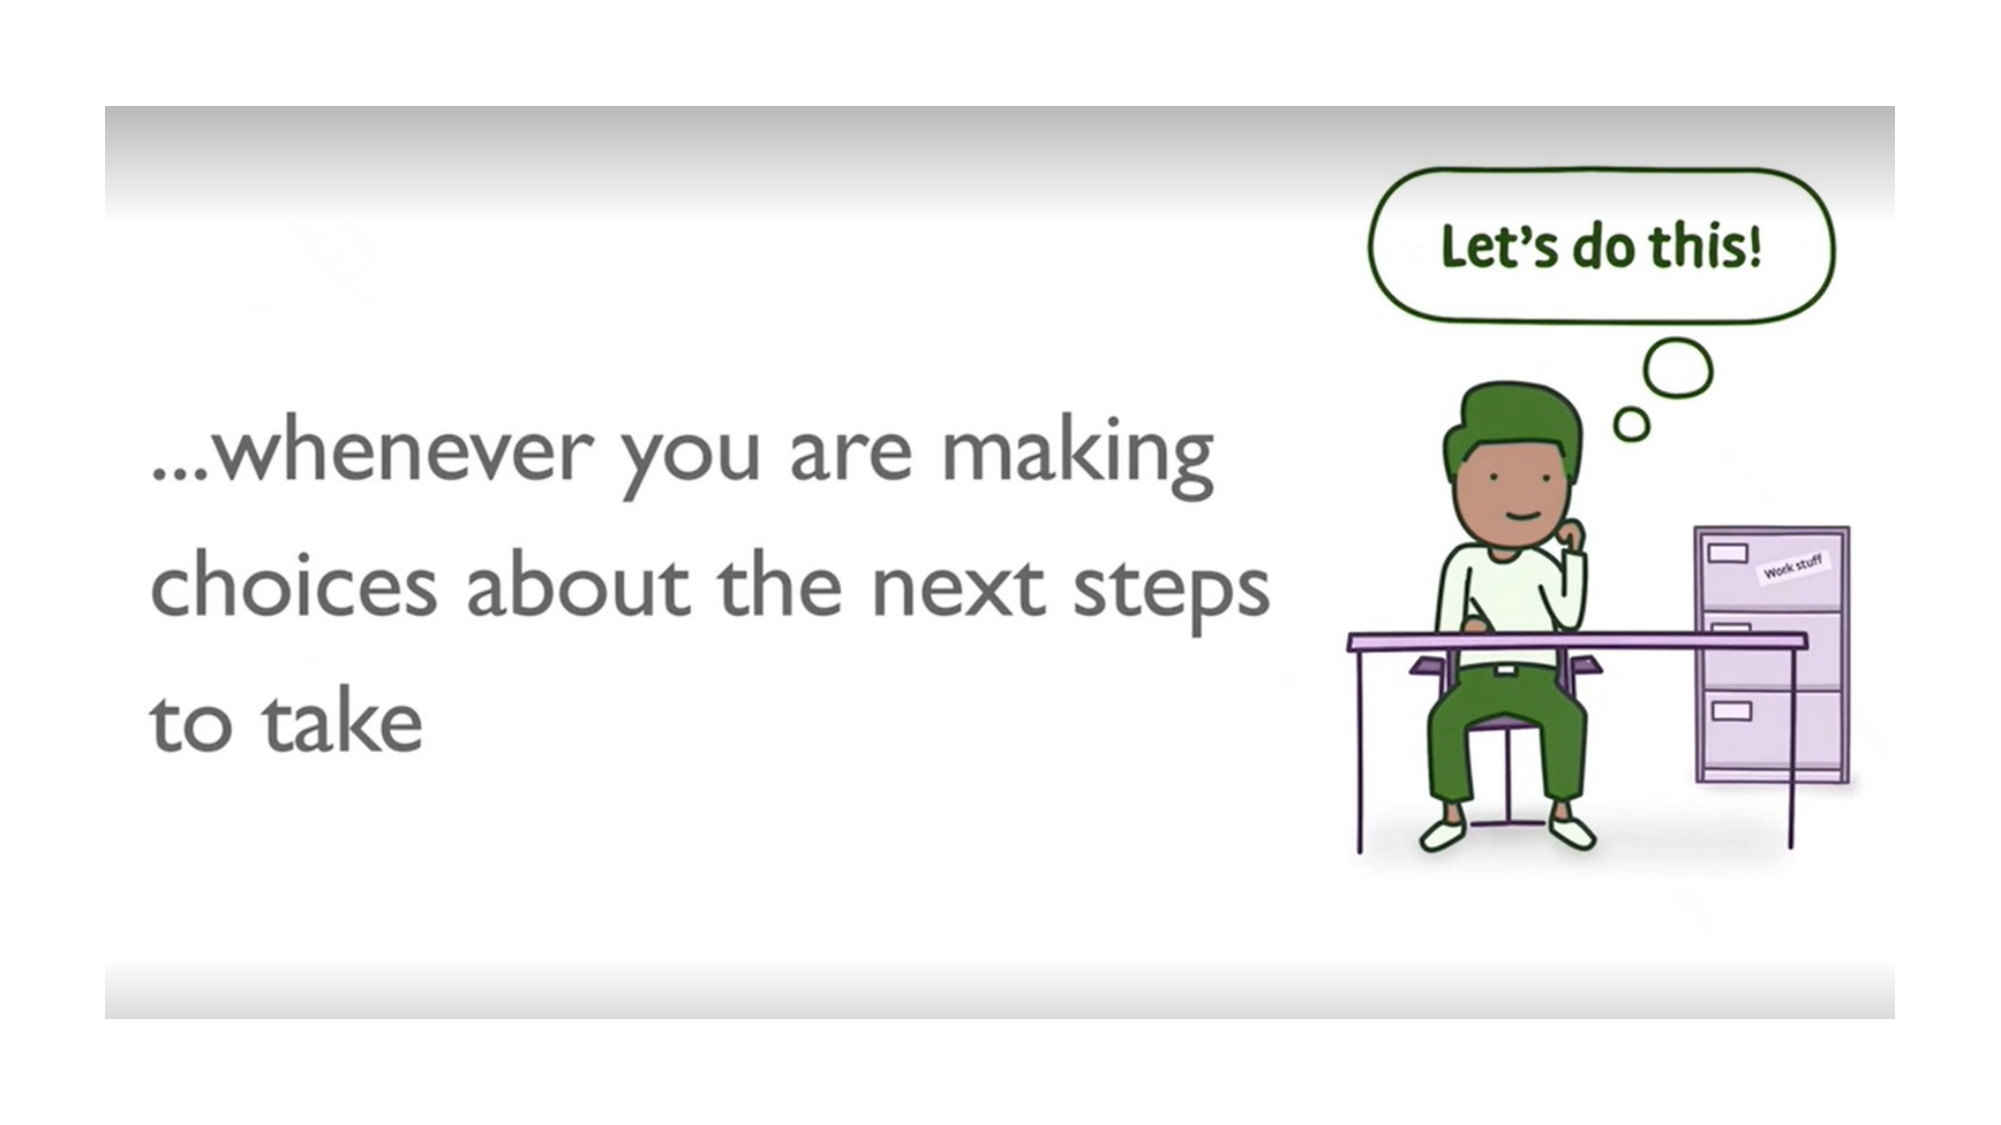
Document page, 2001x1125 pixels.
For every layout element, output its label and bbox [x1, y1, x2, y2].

picture [105, 106, 1895, 1019]
